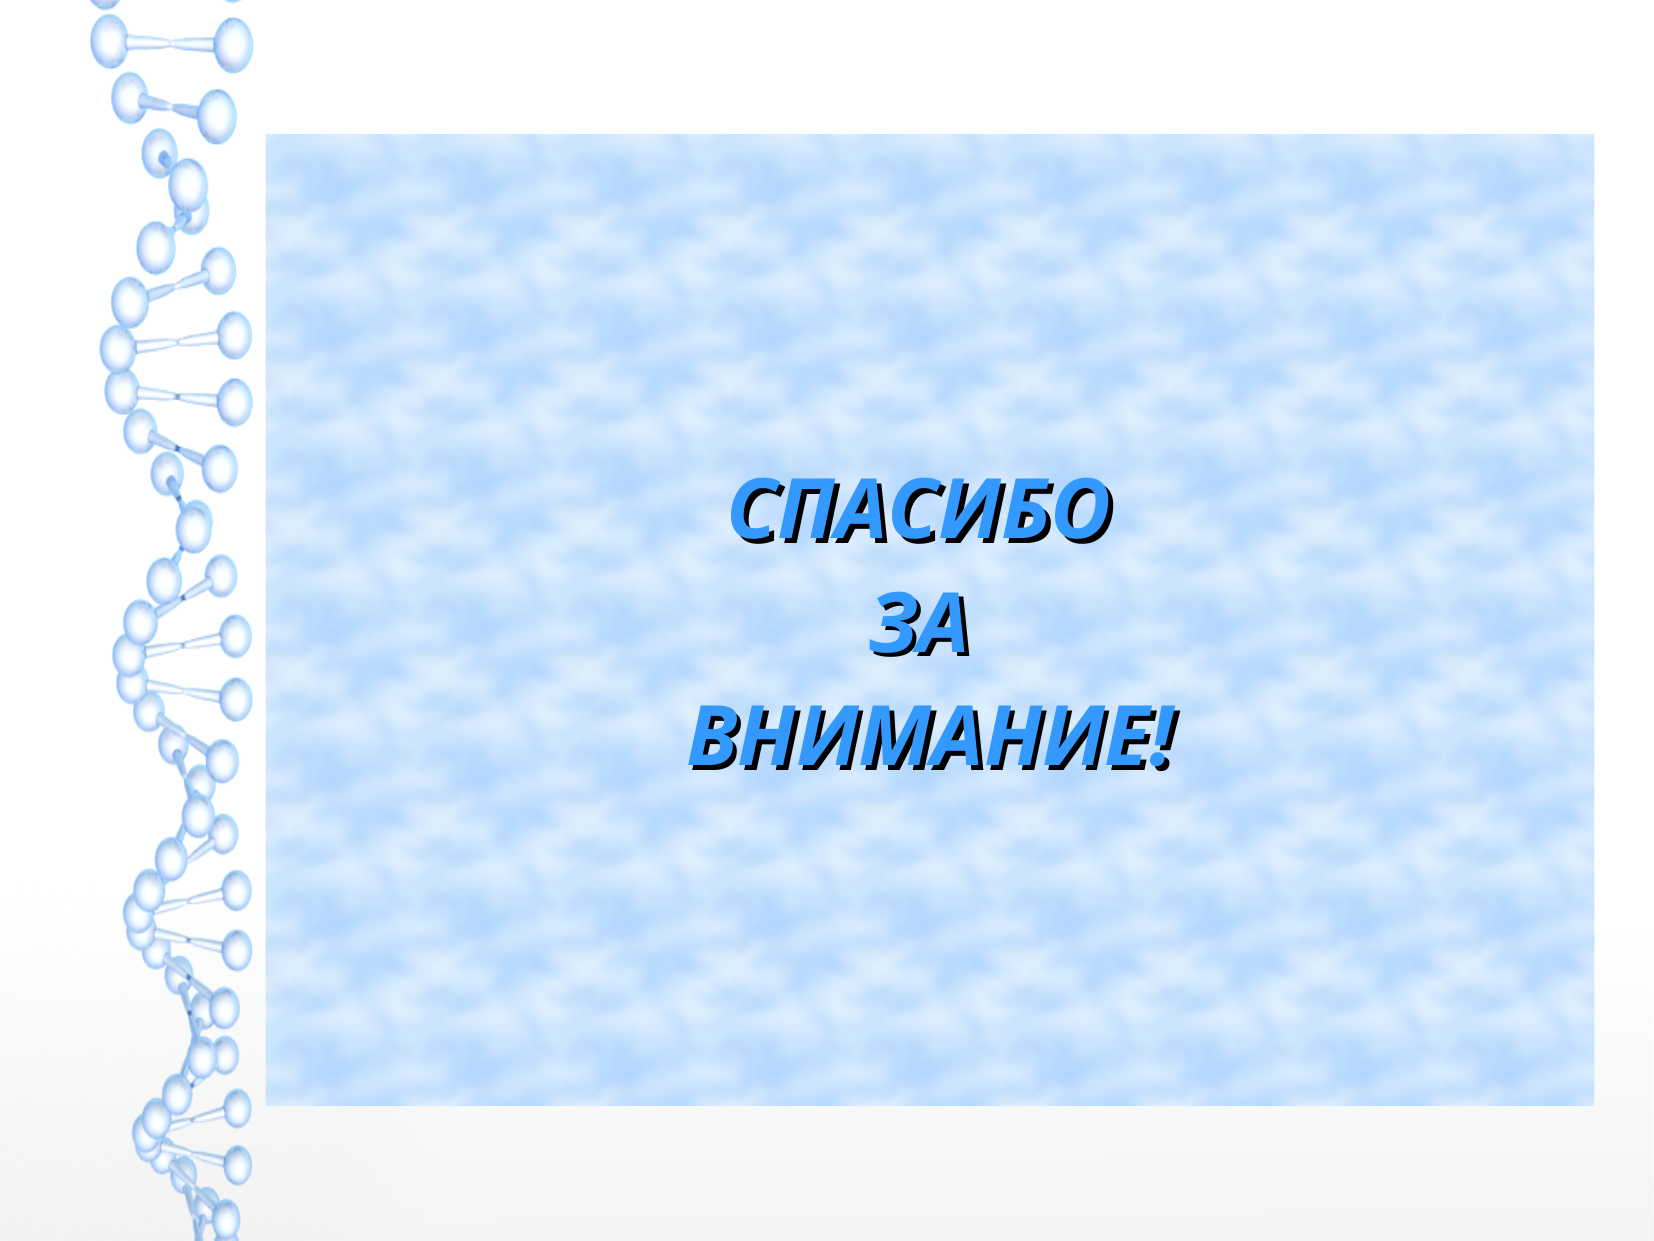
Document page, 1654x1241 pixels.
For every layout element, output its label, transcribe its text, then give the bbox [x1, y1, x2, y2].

picture [0, 0, 1654, 1241]
subtitle СПАСИБО ЗА ВНИМАНИЕ! [265, 134, 1595, 1106]
